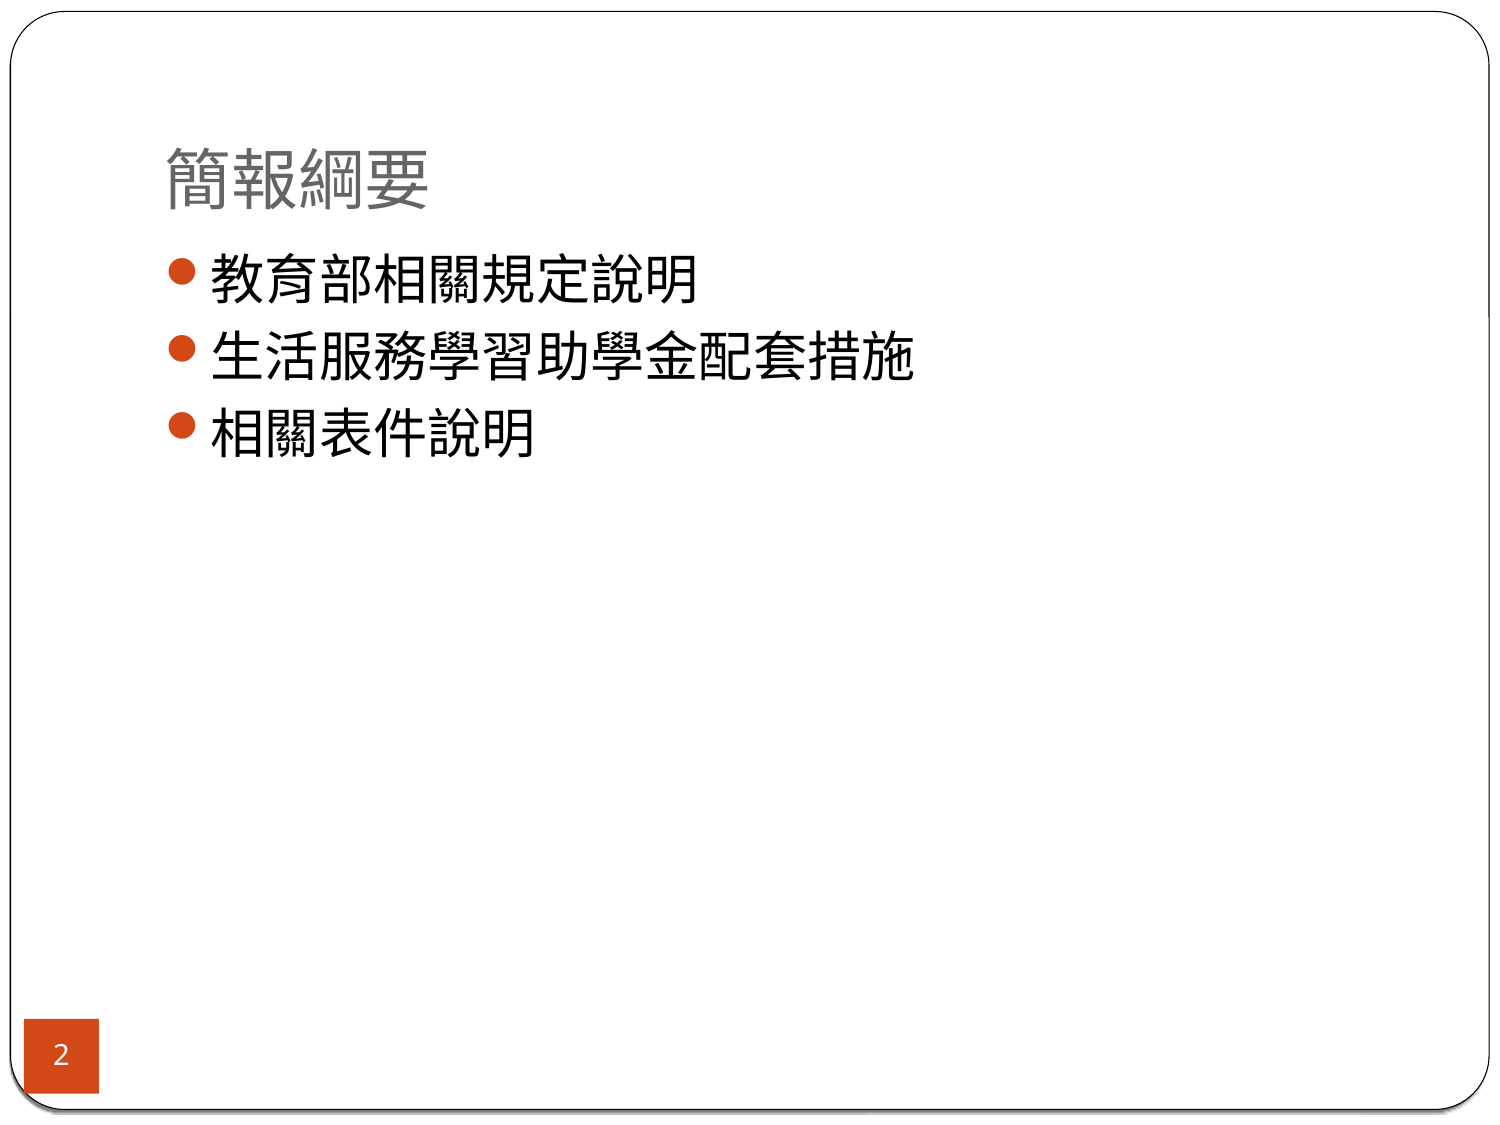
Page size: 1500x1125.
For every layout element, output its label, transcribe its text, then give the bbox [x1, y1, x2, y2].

title 簡報綱要 [150, 45, 1425, 233]
slide_number <number> [23, 1018, 99, 1094]
list 教育部相關規定說明 生活服務學習助學金配套措施 相關表件說明 [150, 237, 1425, 988]
